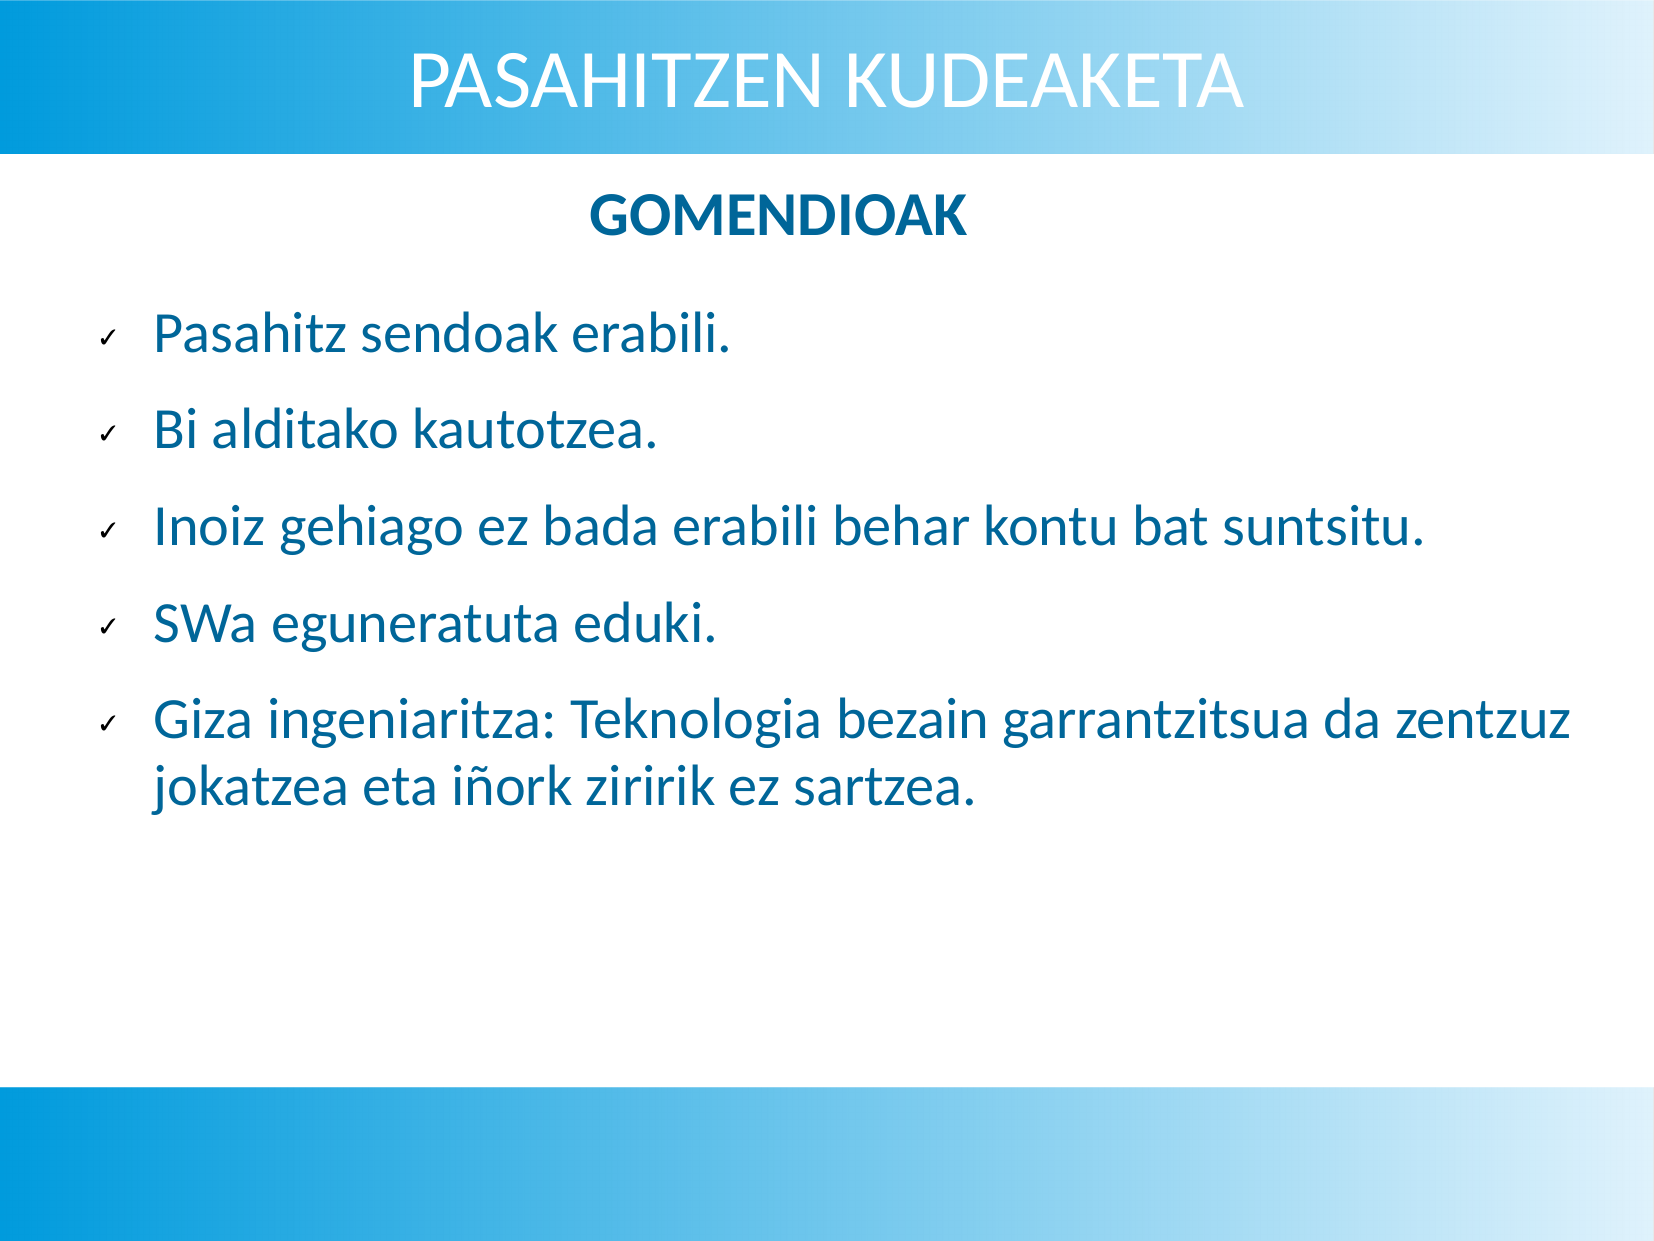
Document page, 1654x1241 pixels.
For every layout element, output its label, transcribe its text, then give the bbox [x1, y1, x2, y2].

title PASAHITZEN KUDEAKETA [82, 38, 1572, 136]
picture [0, 1086, 1654, 1241]
picture [141, 0, 1654, 154]
list Pasahitz sendoak erabili. Bi alditako kautotzea. Inoiz gehiago ez bada erabili behar kontu bat suntsitu. SWa eguneratuta eduki. Giza ingeniaritza: Teknologia bezain garrantzitsua da zentzuz jokatzea eta iñork ziririk ez sartzea. [82, 300, 1616, 1063]
text_box GOMENDIOAK [574, 181, 1107, 269]
